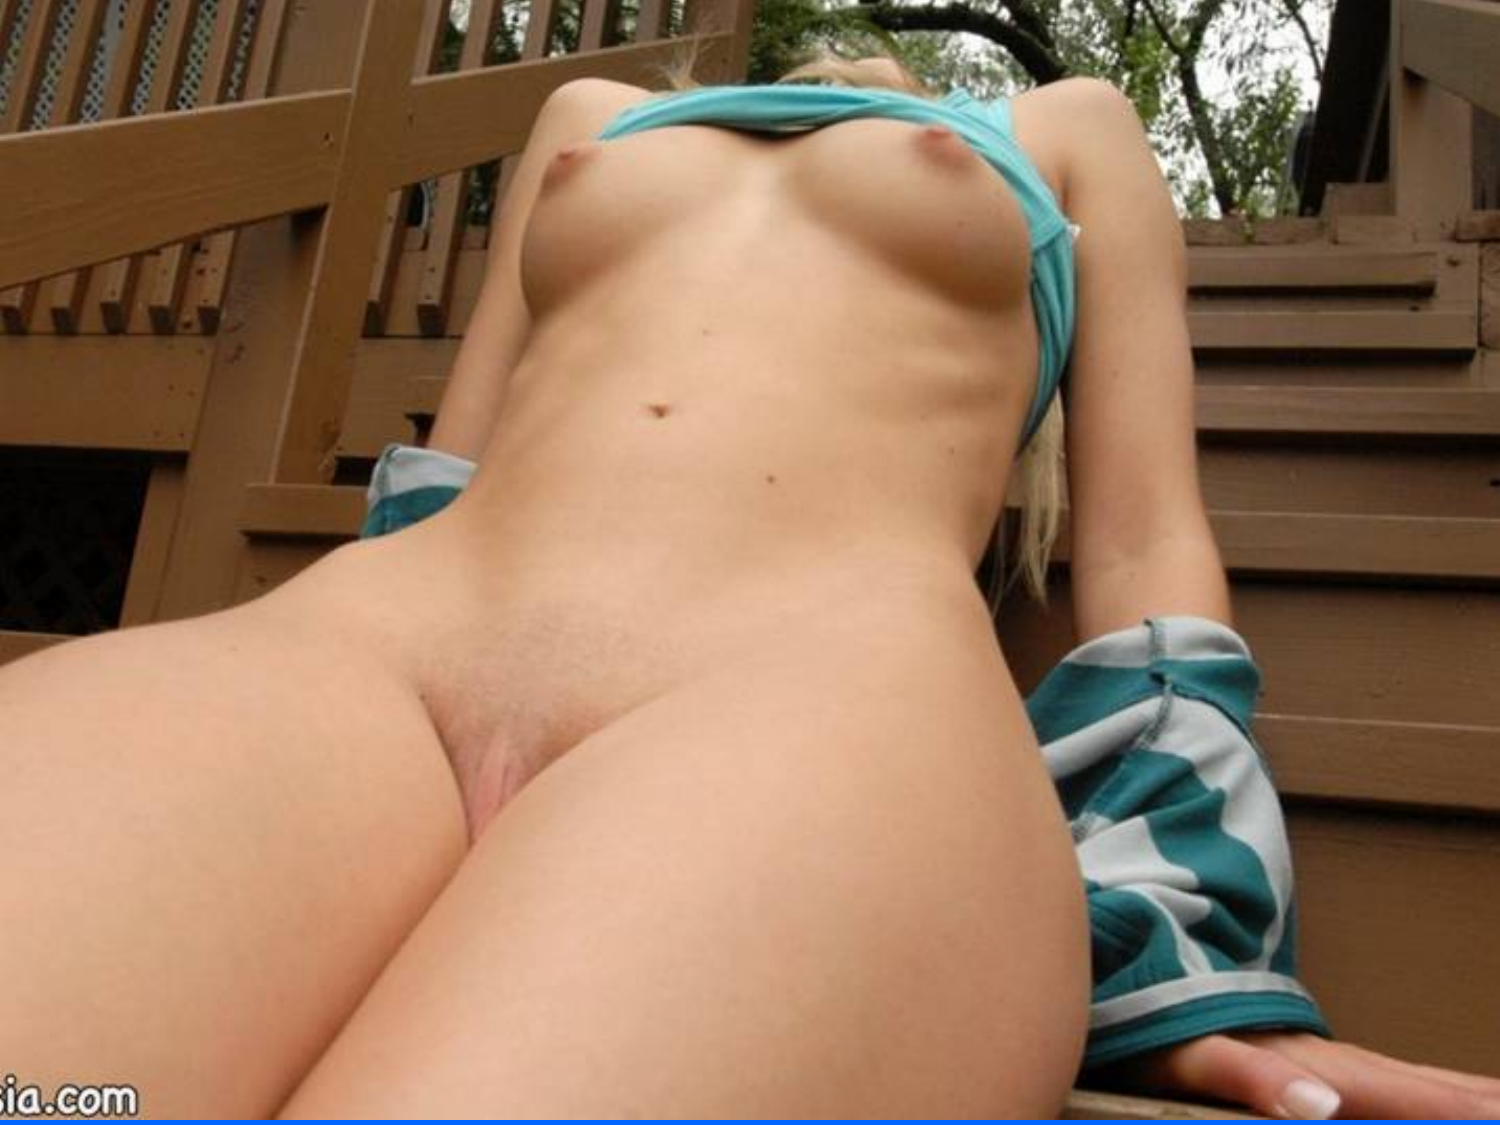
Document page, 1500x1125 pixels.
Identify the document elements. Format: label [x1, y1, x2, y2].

text_box [0, 0, 1500, 1120]
